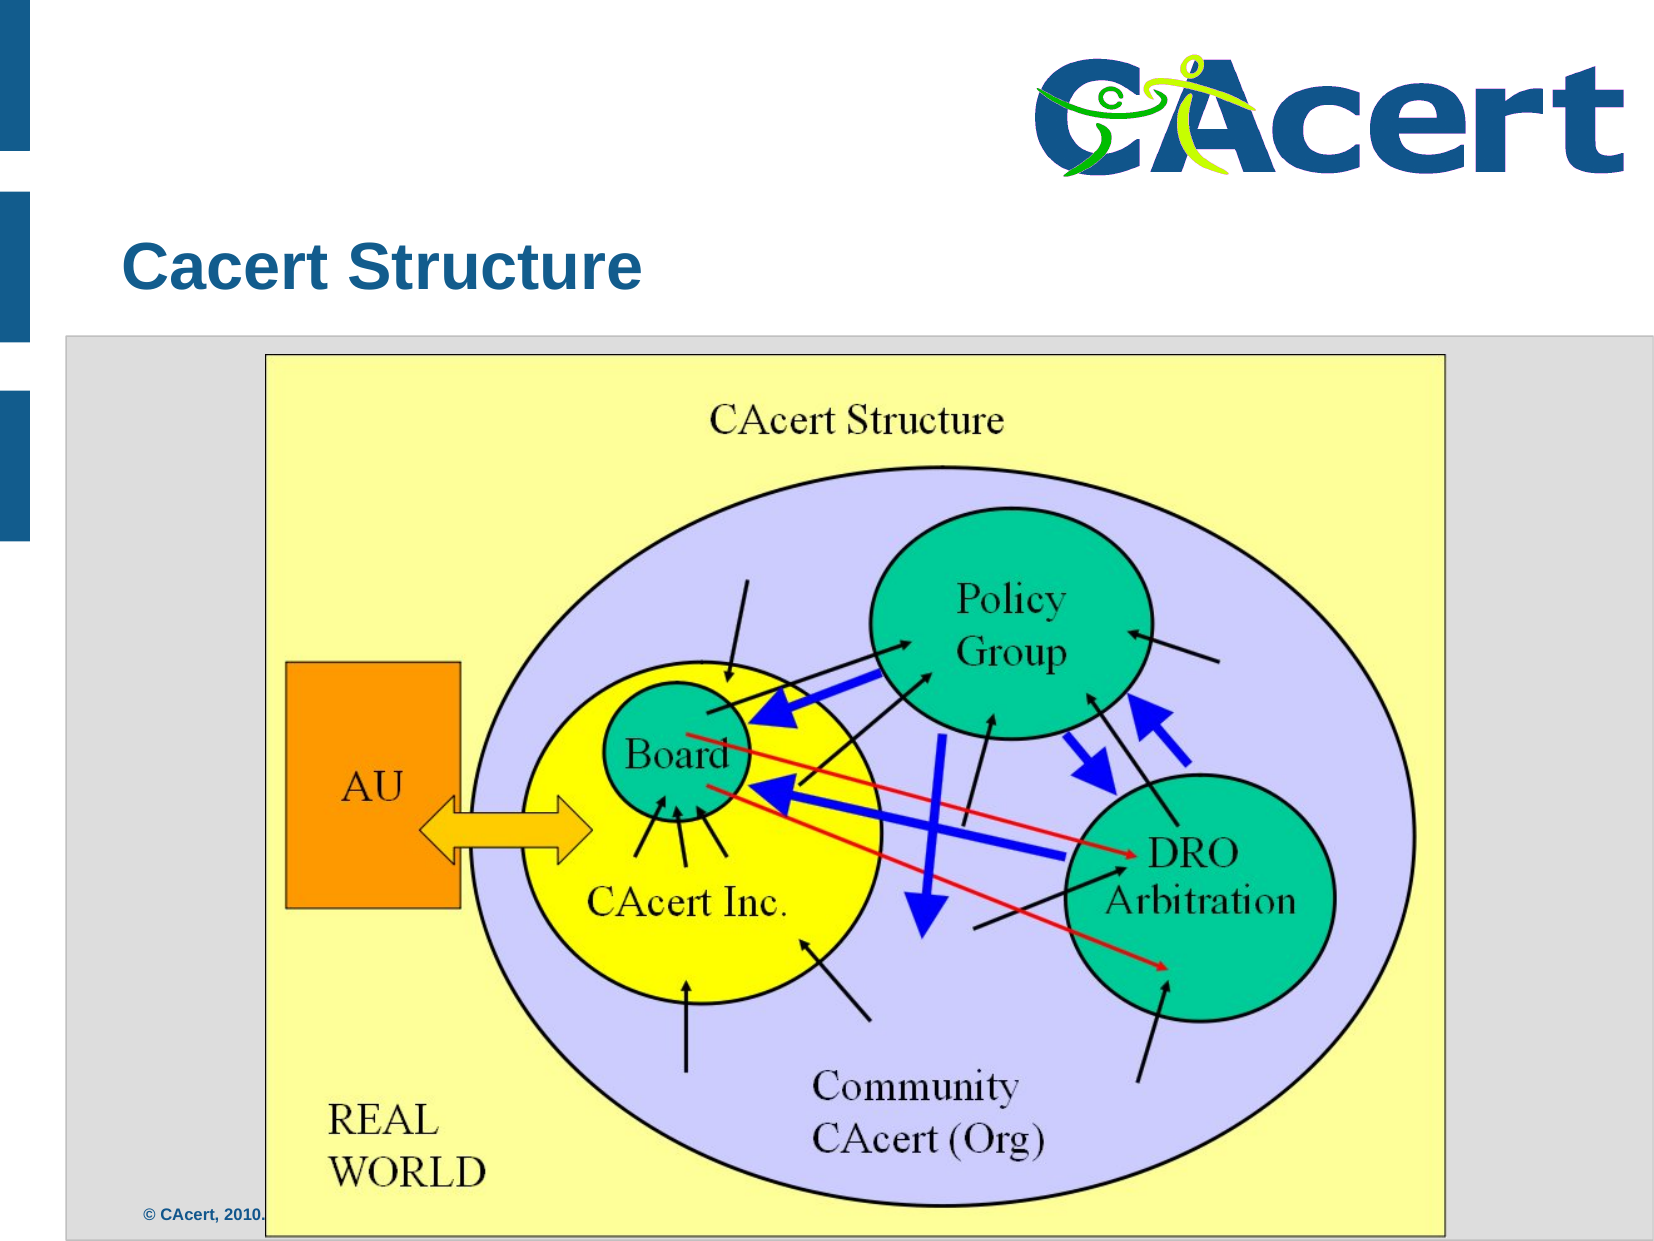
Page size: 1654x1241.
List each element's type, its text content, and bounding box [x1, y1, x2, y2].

picture [1033, 53, 1625, 178]
title Cacert Structure [121, 177, 1533, 315]
picture [265, 354, 1447, 1238]
